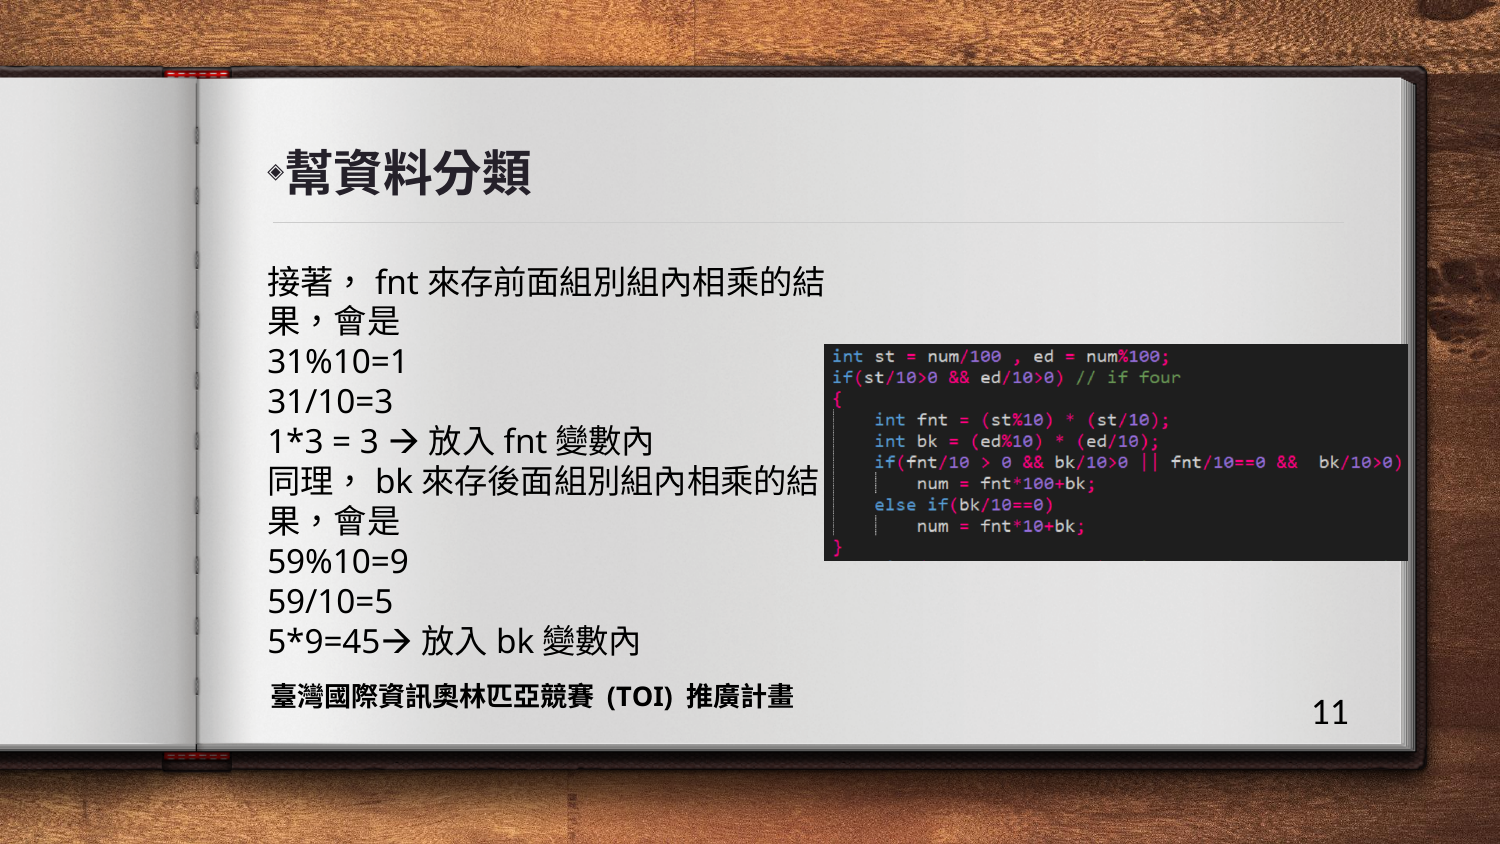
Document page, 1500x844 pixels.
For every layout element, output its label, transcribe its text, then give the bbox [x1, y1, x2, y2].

text_box [1295, 672, 1386, 737]
list 幫資料分類 [252, 126, 1194, 216]
text_box 接著，fnt來存前面組別組內相乘的結果，會是 31%10=1 31/10=3 1*3 = 3 放入fnt變數內 同理，bk來存後面組別組內相乘的結果，會是 59%10=9 59/10=5 5*9=45放入bk變數內 [252, 253, 843, 673]
picture [824, 344, 1408, 561]
